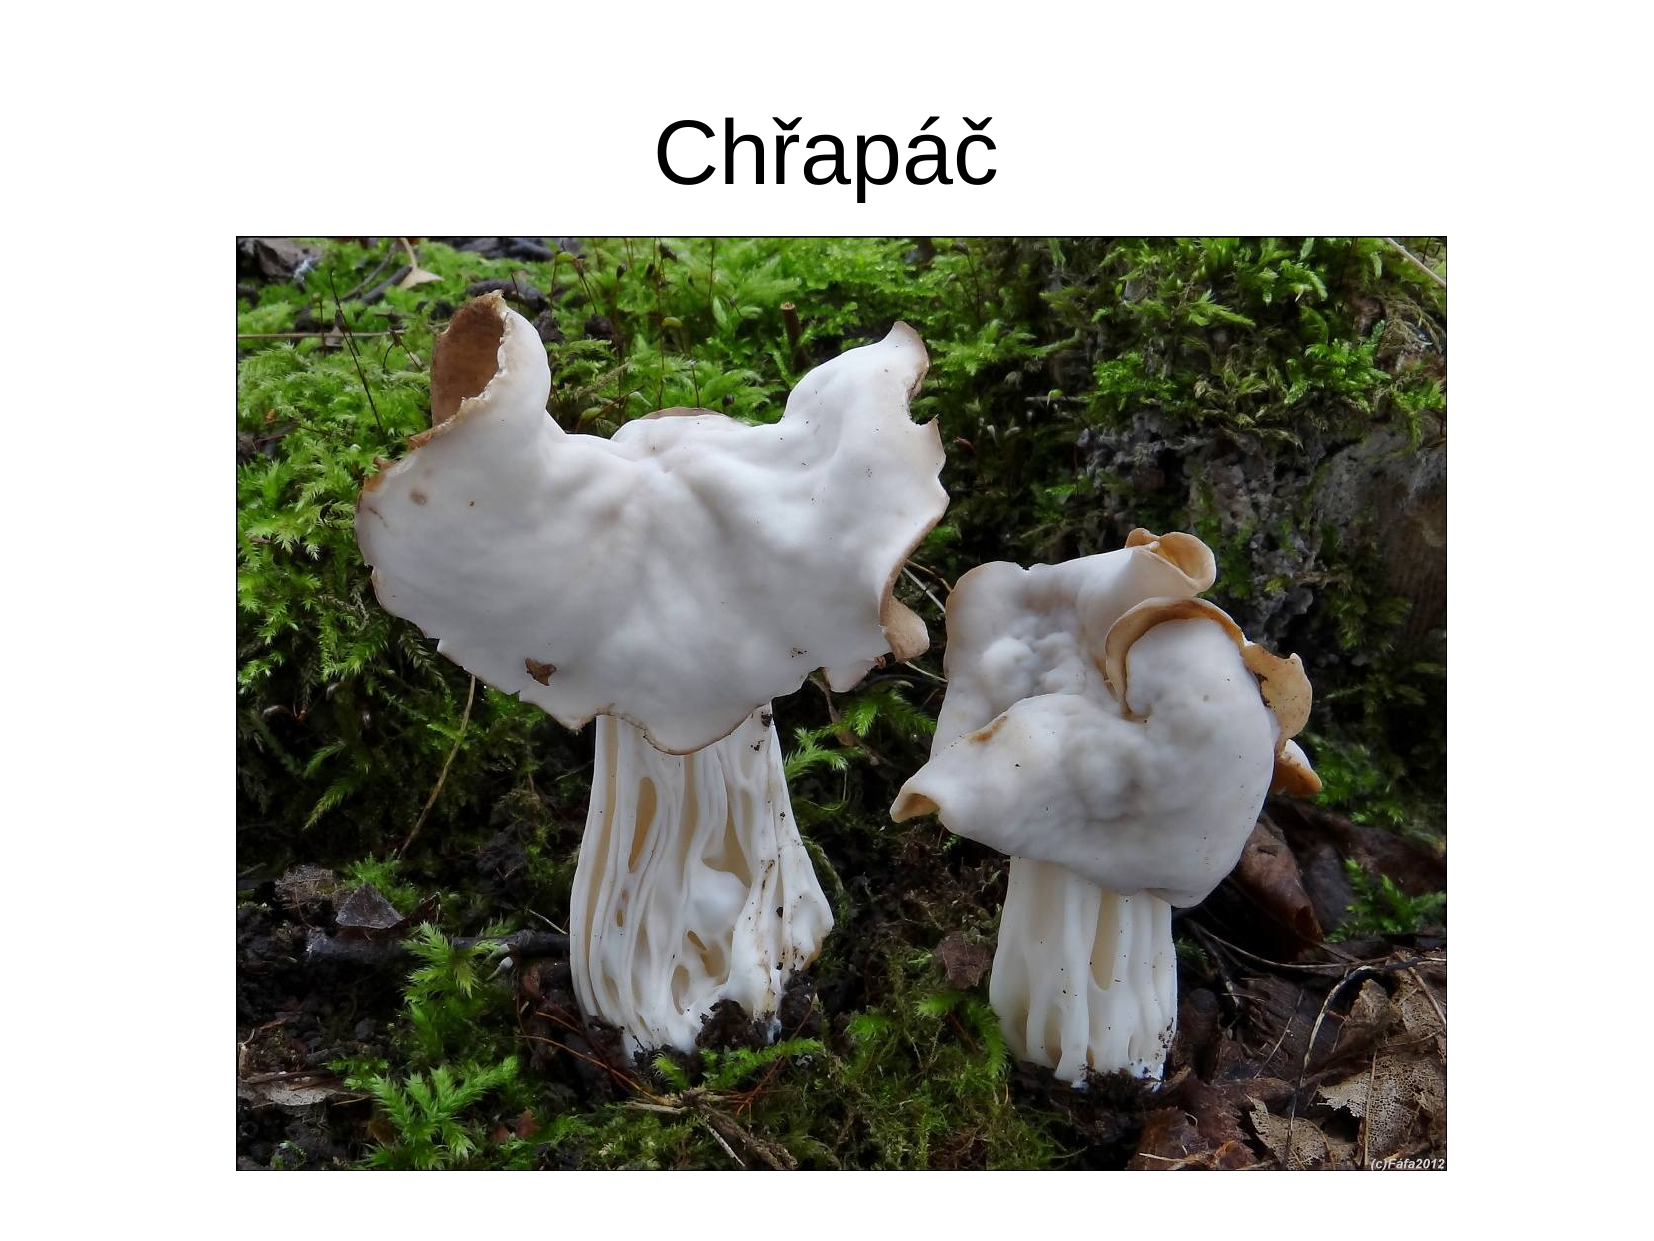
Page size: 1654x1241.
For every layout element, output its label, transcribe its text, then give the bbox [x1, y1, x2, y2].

picture [236, 236, 1447, 1171]
title Chřapáč [82, 49, 1571, 257]
